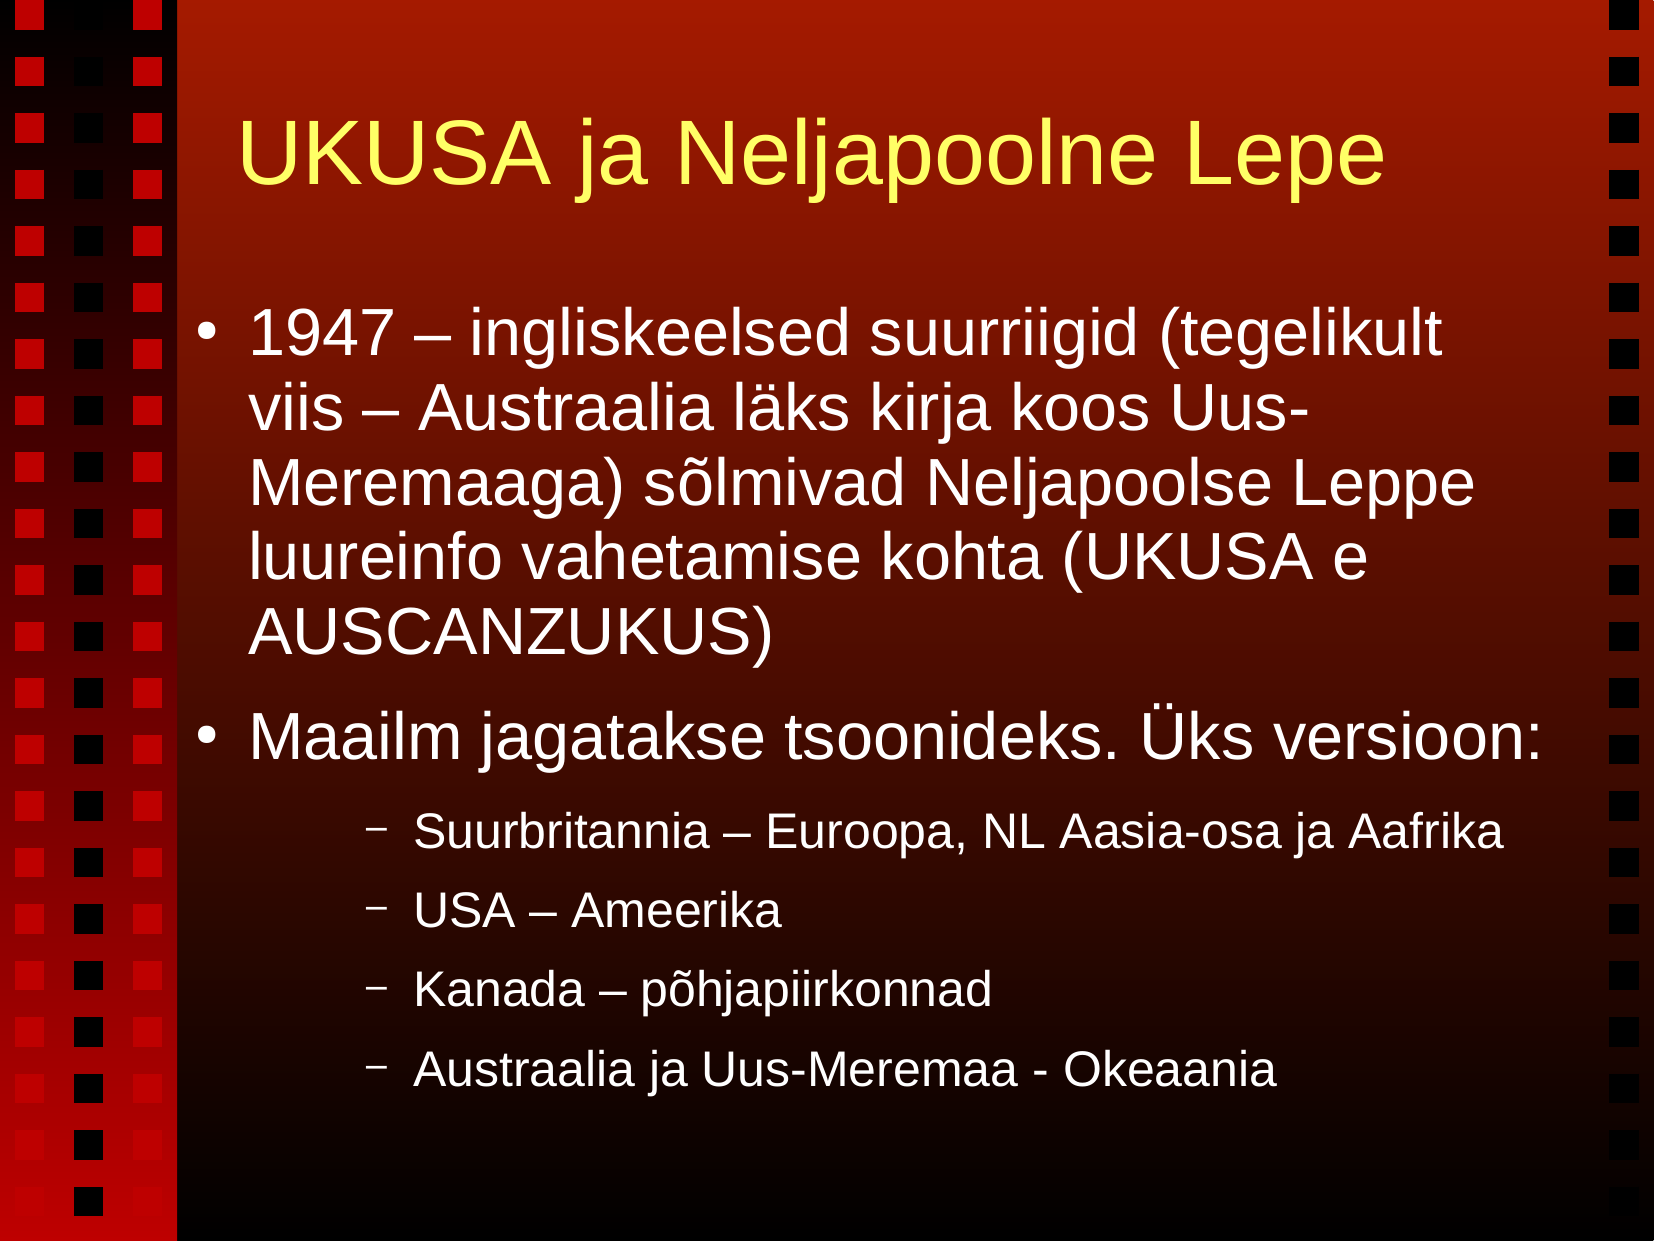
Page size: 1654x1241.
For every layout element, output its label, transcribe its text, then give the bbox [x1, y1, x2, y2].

list 1947 – ingliskeelsed suurriigid (tegelikult viis – Austraalia läks kirja koos Uus-Meremaaga) sõlmivad Neljapoolse Leppe luureinfo vahetamise kohta (UKUSA e AUSCANZUKUS) Maailm jagatakse tsoonideks. Üks versioon: Suurbritannia – Euroopa, NL Aasia-osa ja Aafrika USA – Ameerika Kanada – põhjapiirkonnad Austraalia ja Uus-Meremaa - Okeaania [177, 295, 1548, 1172]
title UKUSA ja Neljapoolne Lepe [236, 49, 1571, 257]
